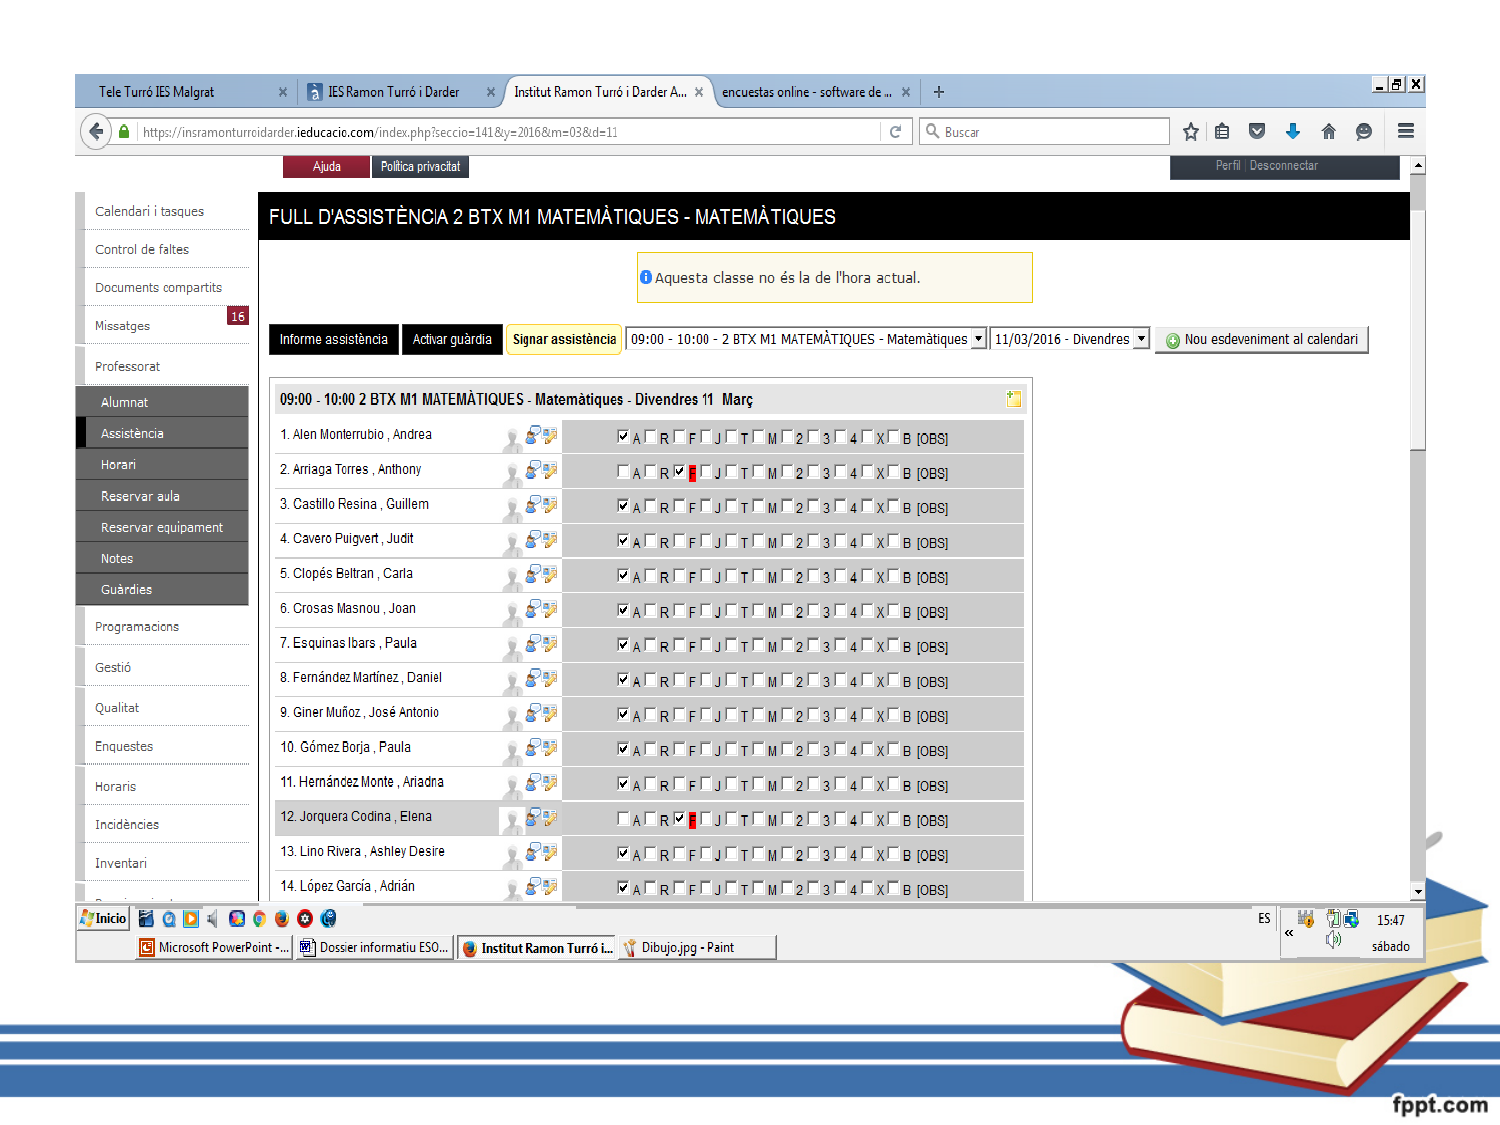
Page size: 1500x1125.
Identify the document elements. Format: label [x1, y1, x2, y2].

picture [0, 0, 1500, 1125]
list [75, 75, 1426, 963]
